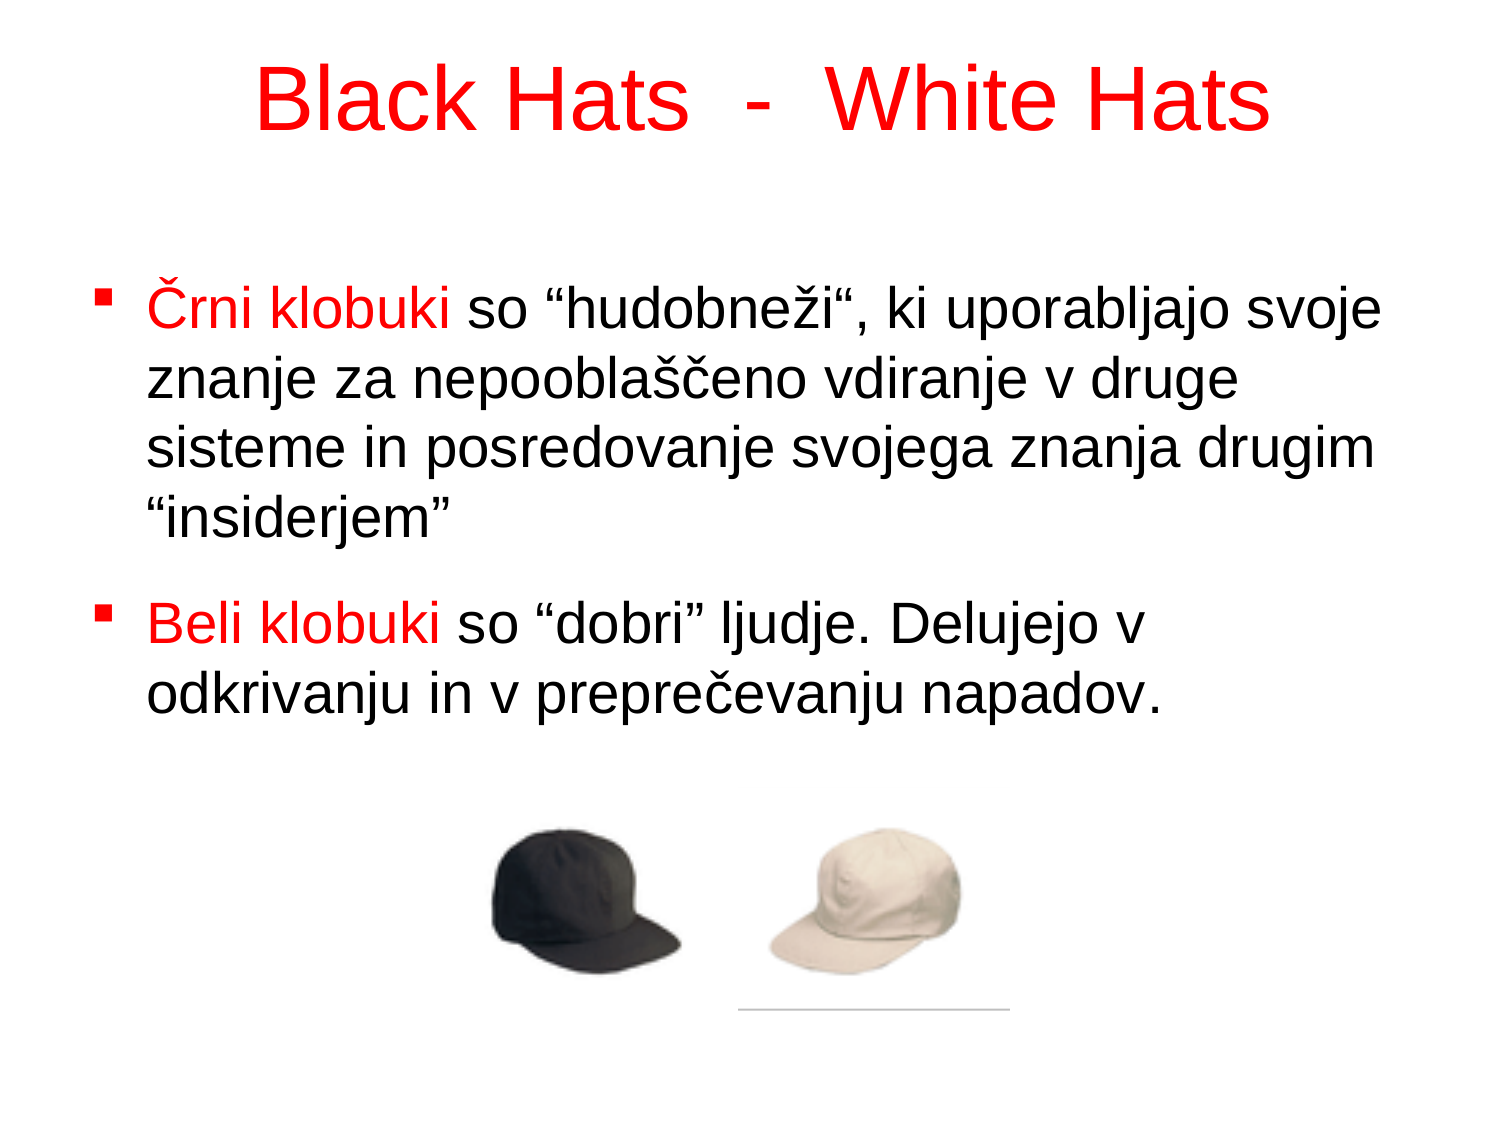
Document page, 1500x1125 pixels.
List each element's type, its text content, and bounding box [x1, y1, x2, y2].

picture [442, 774, 727, 1047]
list Črni klobuki so “hudobneži“, ki uporabljajo svoje znanje za nepooblaščeno vdiranje v druge sisteme in posredovanje svojega znanja drugim “insiderjem” Beli klobuki so “dobri” ljudje. Delujejo v odkrivanju in v preprečevanju napadov. [75, 262, 1426, 1006]
picture [738, 786, 1010, 1025]
title Black Hats - White Hats [88, 0, 1439, 188]
